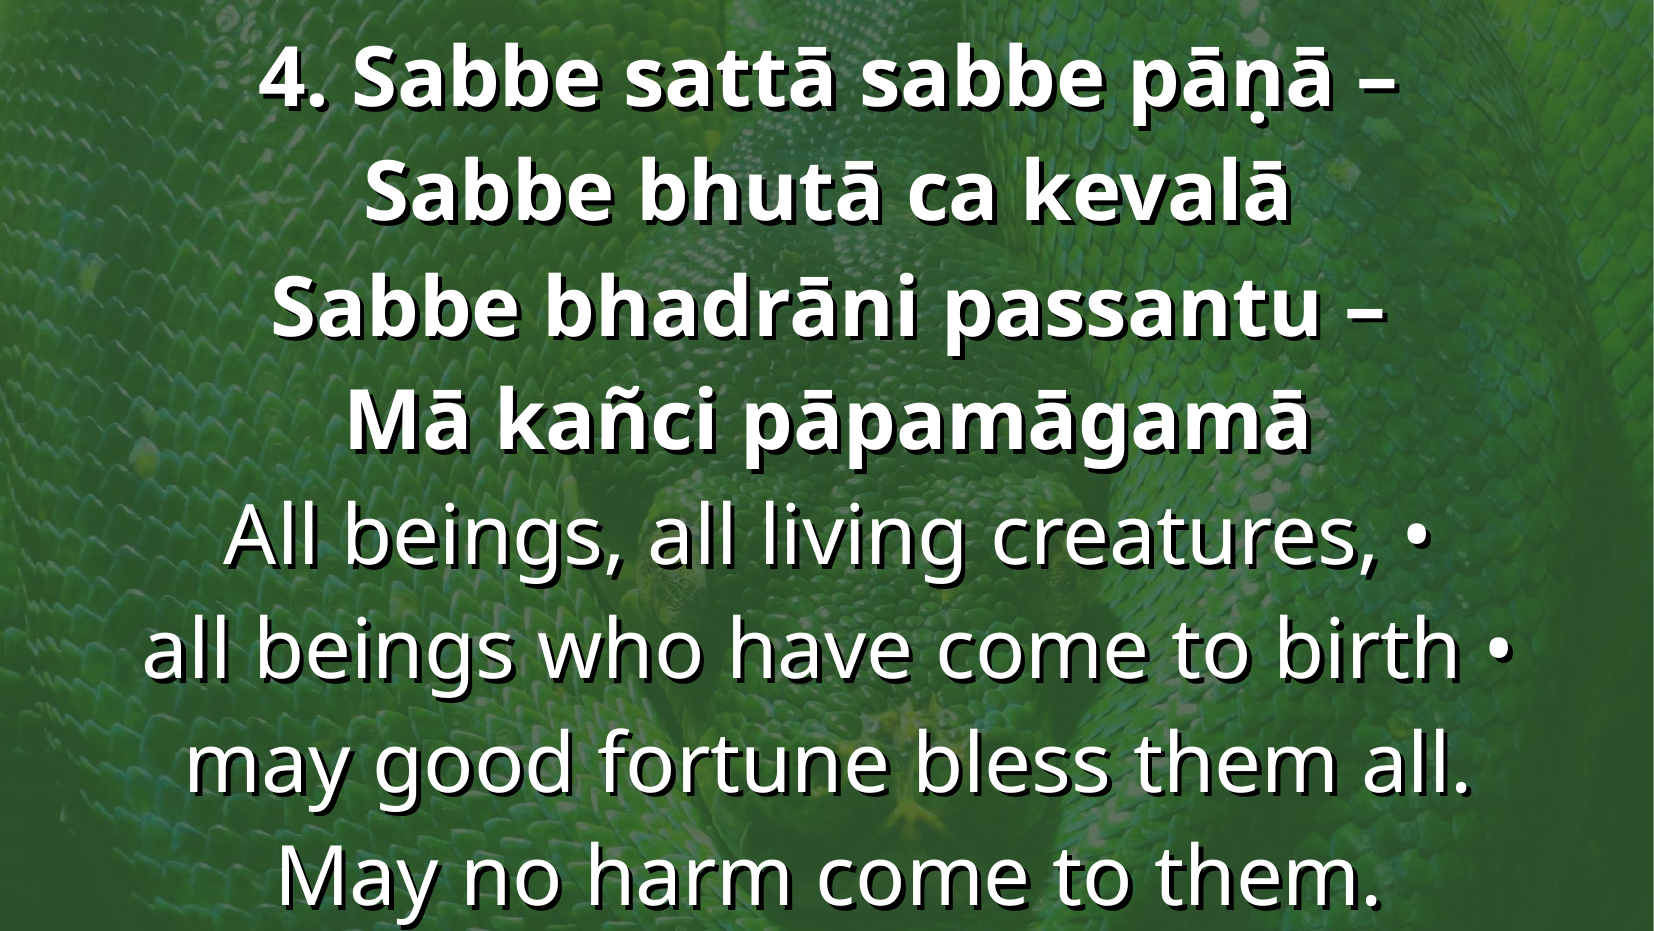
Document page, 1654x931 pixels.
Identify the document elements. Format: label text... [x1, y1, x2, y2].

subtitle 4. Sabbe sattā sabbe pāṇā – Sabbe bhutā ca kevalā Sabbe bhadrāni passantu – Mā kañci pāpamāgamā All beings, all living creatures, • all beings who have come to birth • may good fortune bless them all. May no harm come to them. [16, 20, 1642, 928]
picture [0, 0, 1654, 931]
